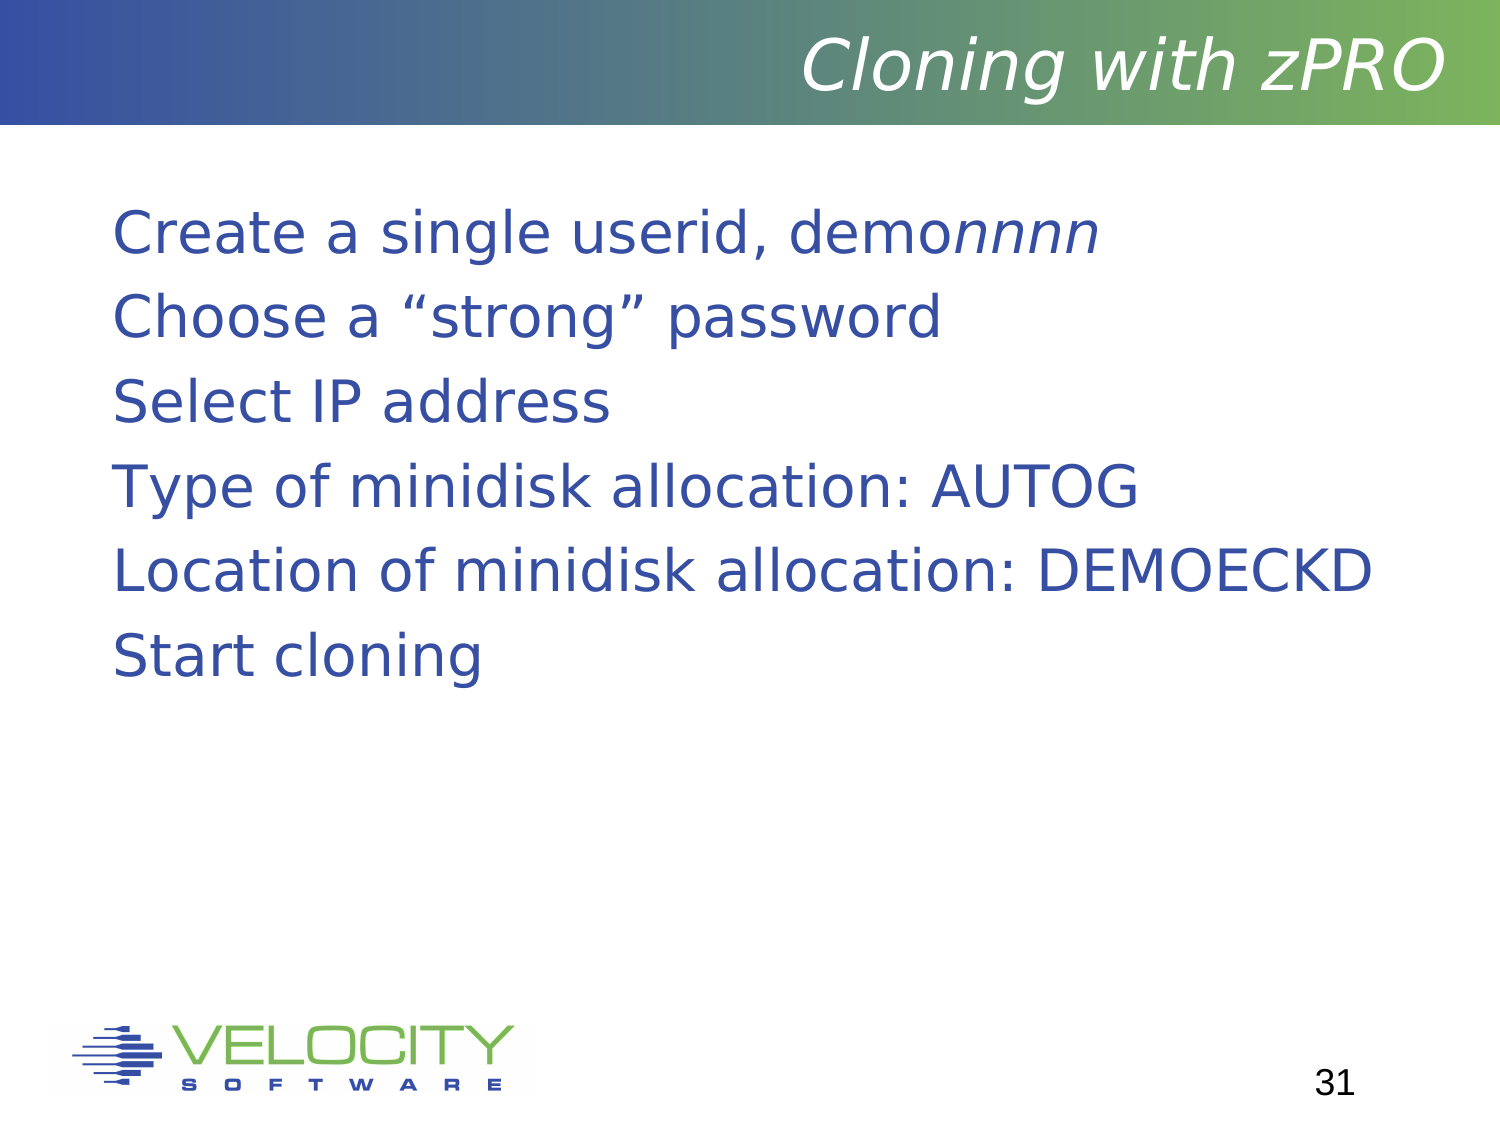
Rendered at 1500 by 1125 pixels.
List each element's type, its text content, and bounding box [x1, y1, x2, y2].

list Create a single userid, demonnnn Choose a “strong” password Select IP address Type of minidisk allocation: AUTOG Location of minidisk allocation: DEMOECKD Start cloning [70, 187, 1438, 856]
title Cloning with zPRO [62, 12, 1463, 113]
picture [50, 1021, 538, 1094]
